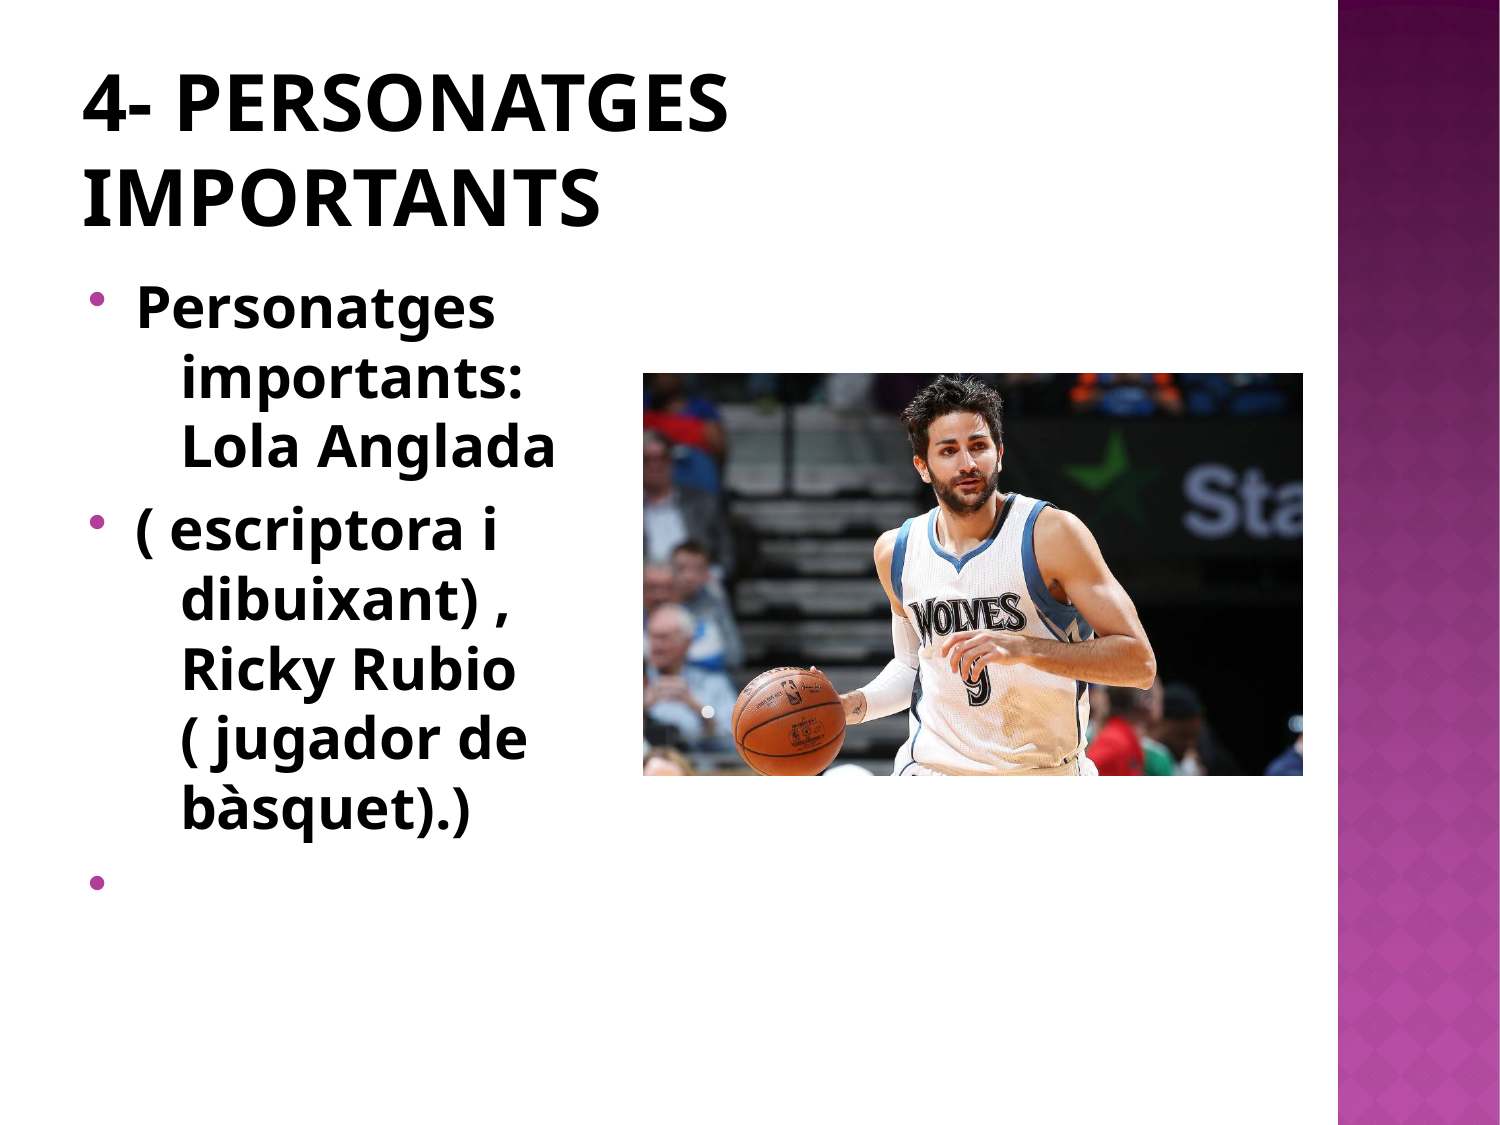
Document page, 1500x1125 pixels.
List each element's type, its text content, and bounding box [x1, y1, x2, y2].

title 4- PERSONATGES IMPORTANTS [75, 52, 1264, 240]
list Personatges importants: Lola Anglada ( escriptora i dibuixant) , Ricky Rubio ( jugador de bàsquet).) [75, 262, 653, 1005]
picture [643, 373, 1303, 776]
